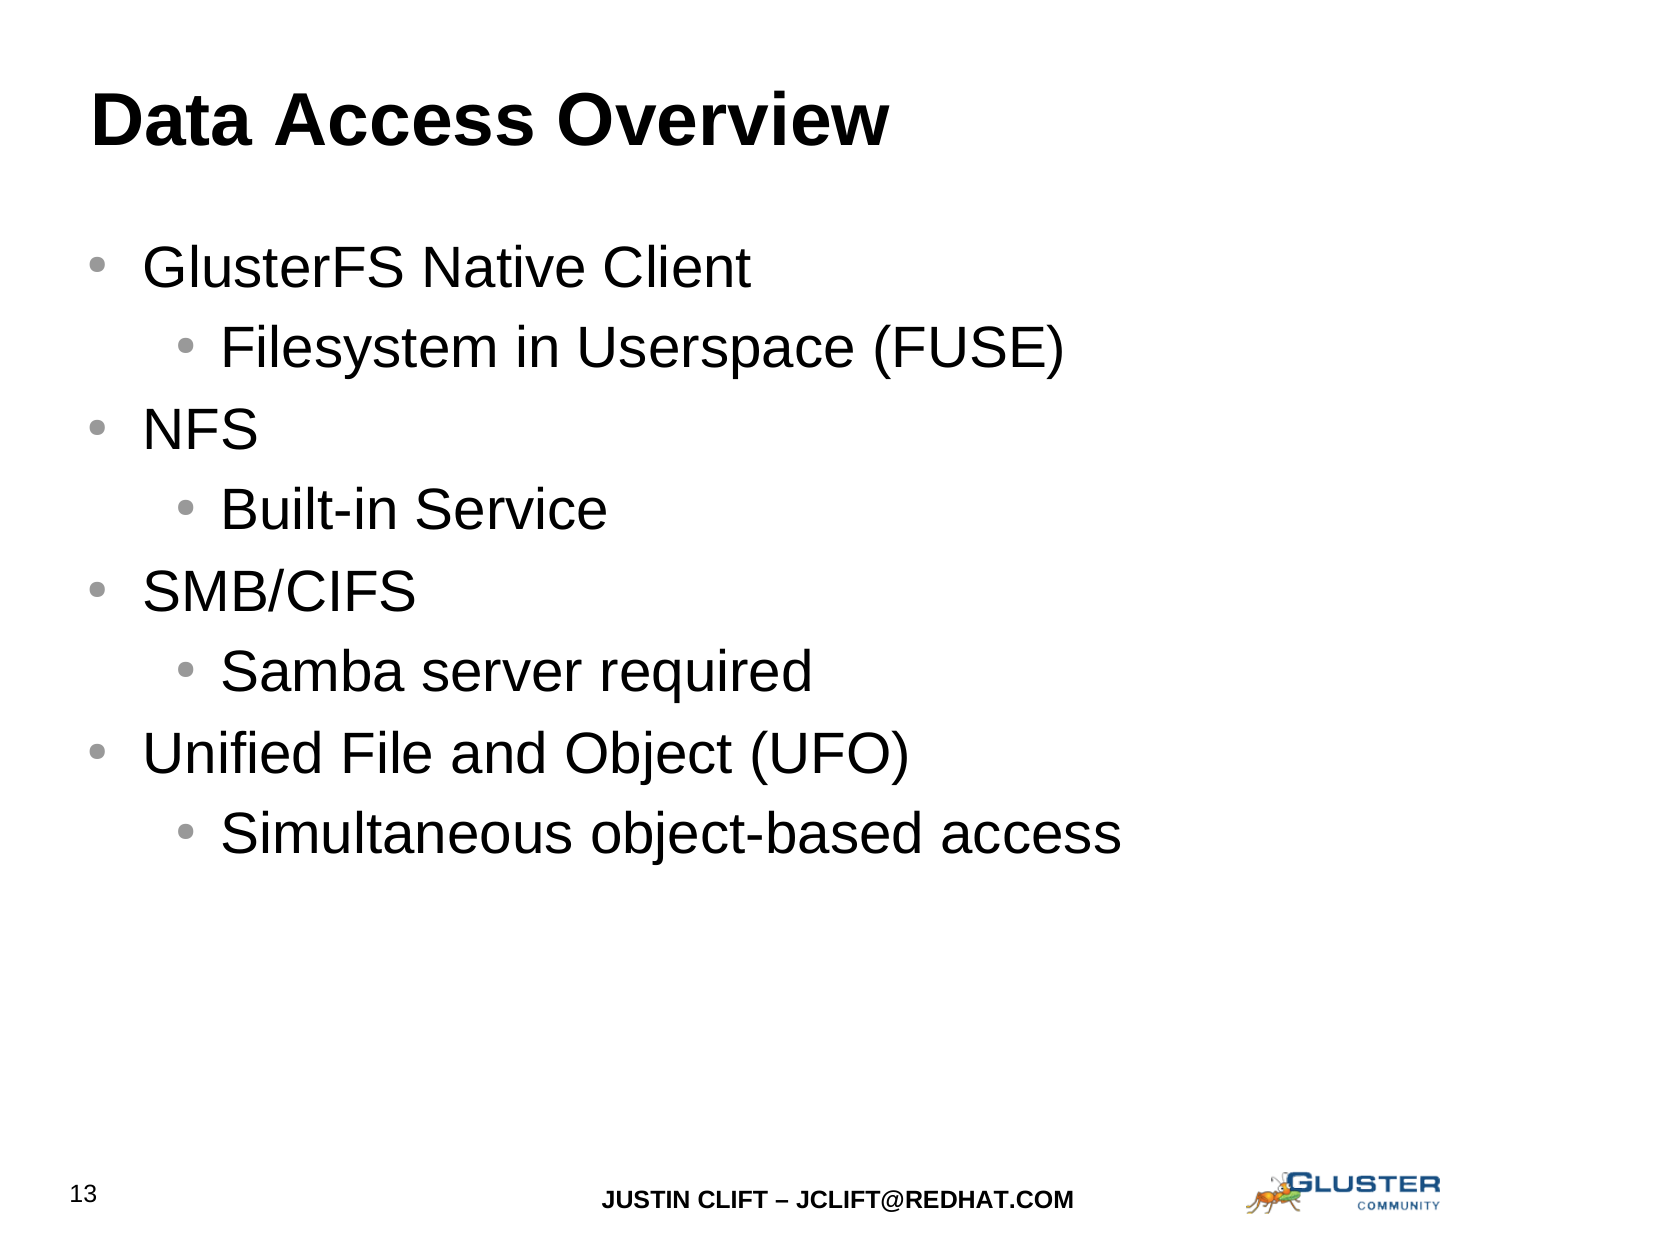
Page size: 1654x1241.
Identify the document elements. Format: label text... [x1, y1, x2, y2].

title Data Access Overview [90, 15, 1579, 223]
picture [1246, 1170, 1440, 1215]
list GlusterFS Native Client Filesystem in Userspace (FUSE) NFS Built-in Service SMB/CIFS Samba server required Unified File and Object (UFO) Simultaneous object-based access [86, 232, 1576, 1111]
